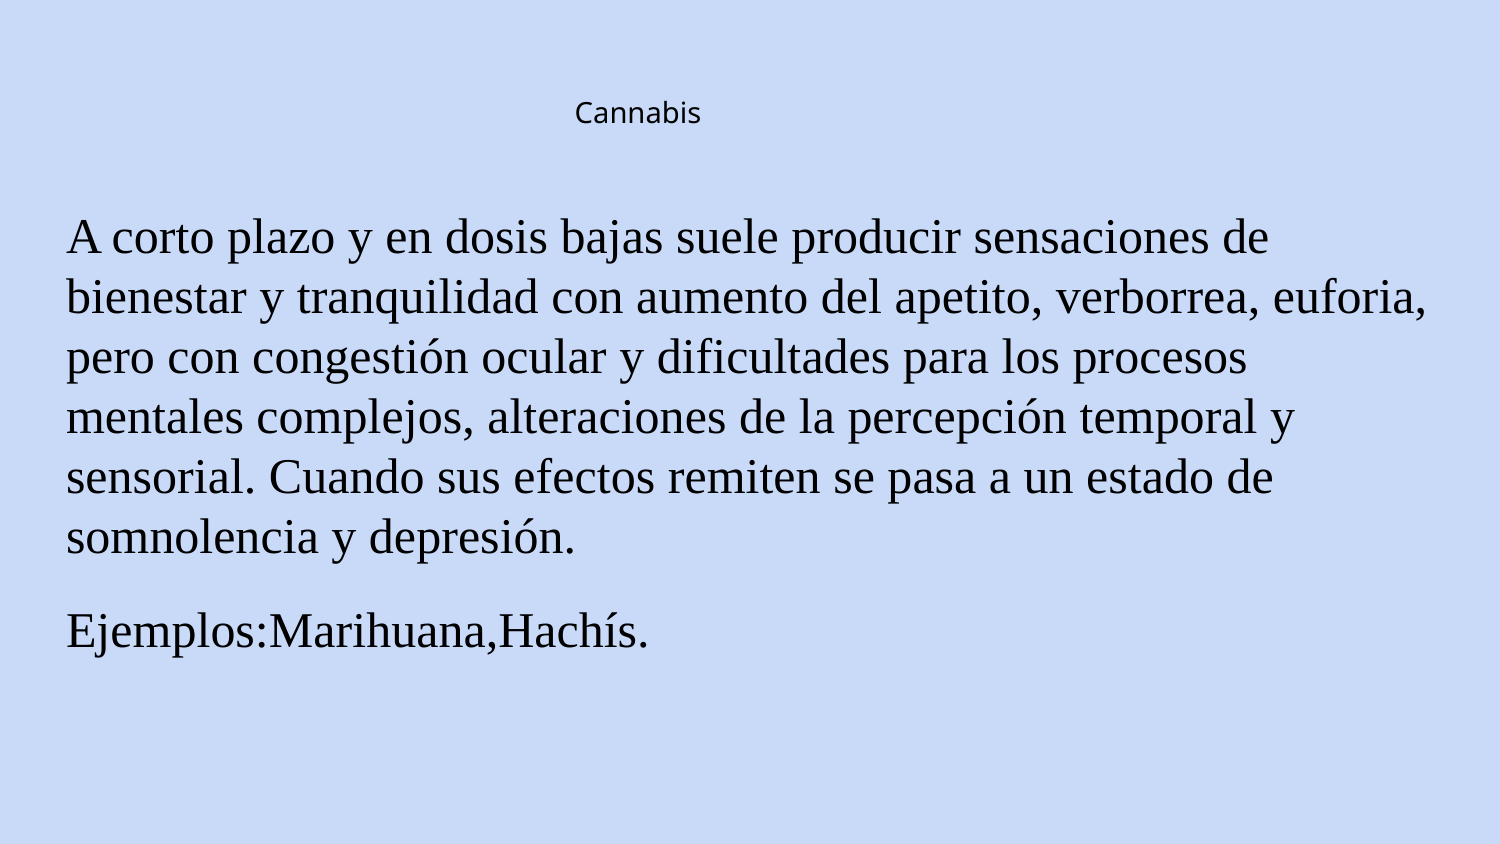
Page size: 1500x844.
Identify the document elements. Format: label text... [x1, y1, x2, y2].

title Cannabis [559, 79, 867, 173]
list A corto plazo y en dosis bajas suele producir sensaciones de bienestar y tranquilidad con aumento del apetito, verborrea, euforia, pero con congestión ocular y dificultades para los procesos mentales complejos, alteraciones de la percepción temporal y sensorial. Cuando sus efectos remiten se pasa a un estado de somnolencia y depresión. Ejemplos:Marihuana,Hachís. [51, 189, 1449, 750]
